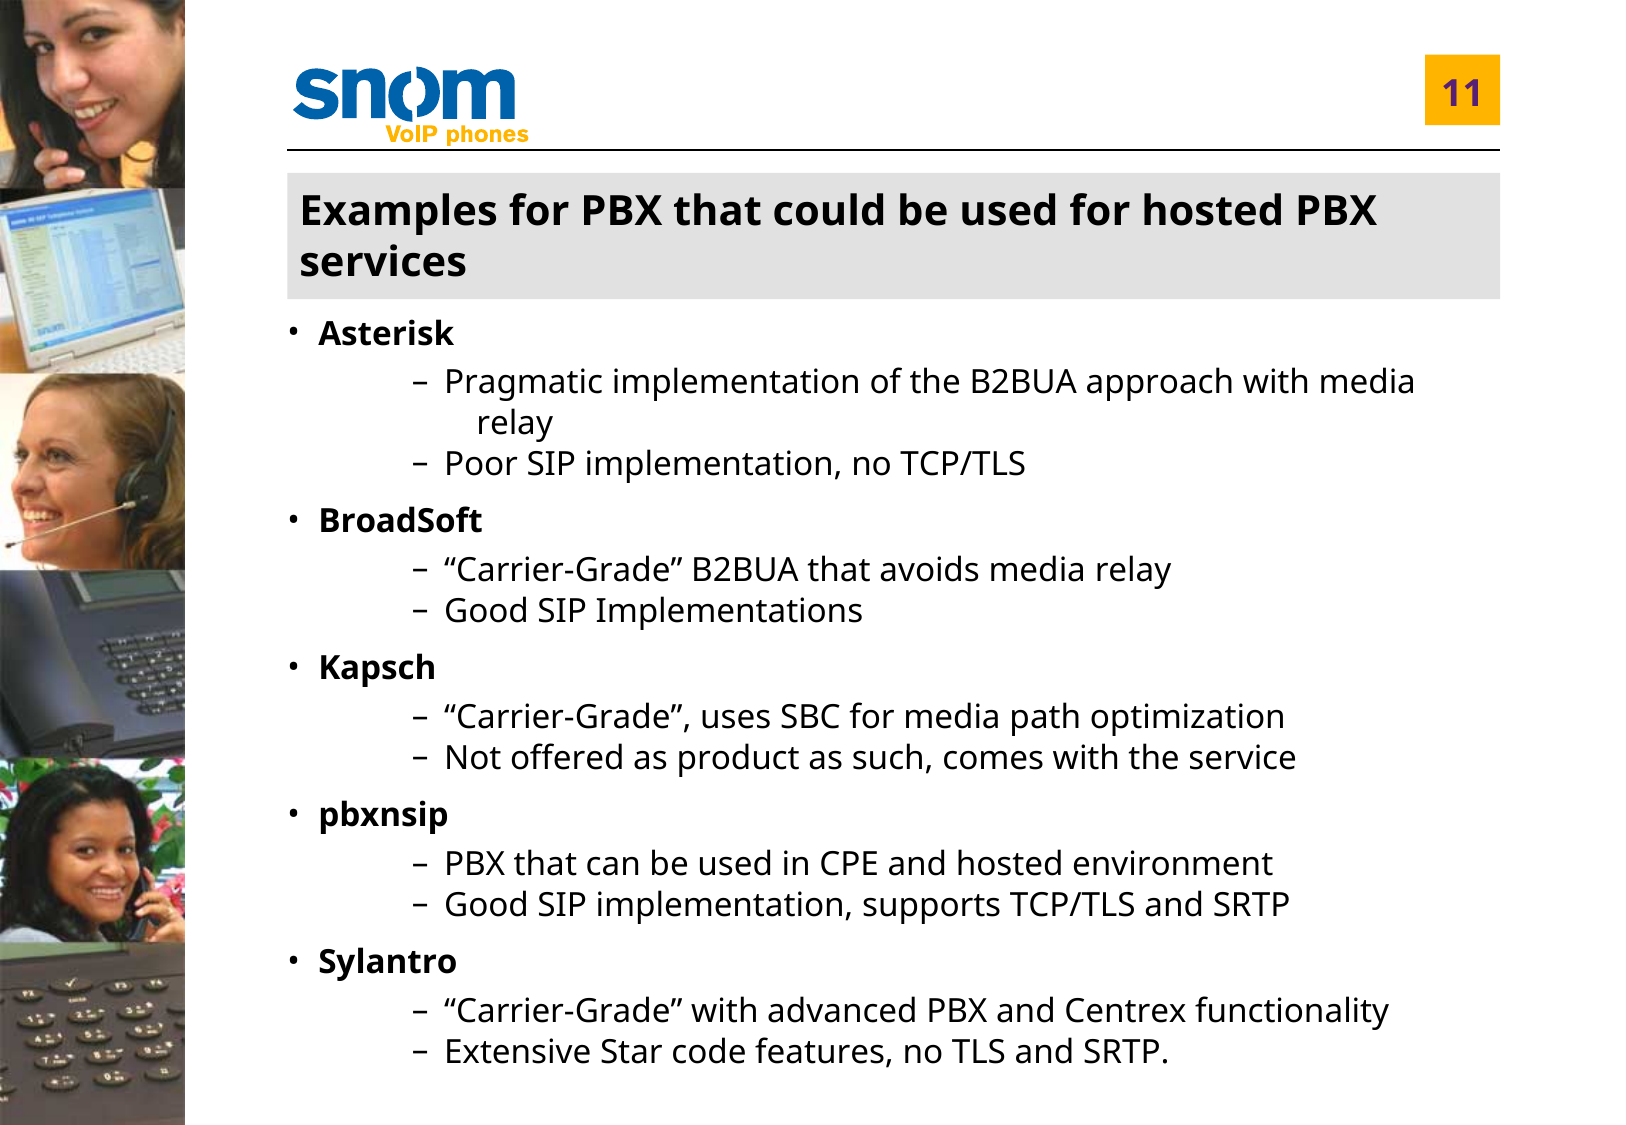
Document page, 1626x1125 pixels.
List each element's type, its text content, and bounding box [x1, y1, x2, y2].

title Examples for PBX that could be used for hosted PBX services [287, 172, 1501, 287]
picture [0, 0, 185, 1125]
list Asterisk Pragmatic implementation of the B2BUA approach with media relay Poor SIP implementation, no TCP/TLS BroadSoft “Carrier-Grade” B2BUA that avoids media relay Good SIP Implementations Kapsch “Carrier-Grade”, uses SBC for media path optimization Not offered as product as such, comes with the service pbxnsip PBX that can be used in CPE and hosted environment Good SIP implementation, supports TCP/TLS and SRTP Sylantro “Carrier-Grade” with advanced PBX and Centrex functionality Extensive Star code features, no TLS and SRTP. [287, 312, 1501, 1013]
